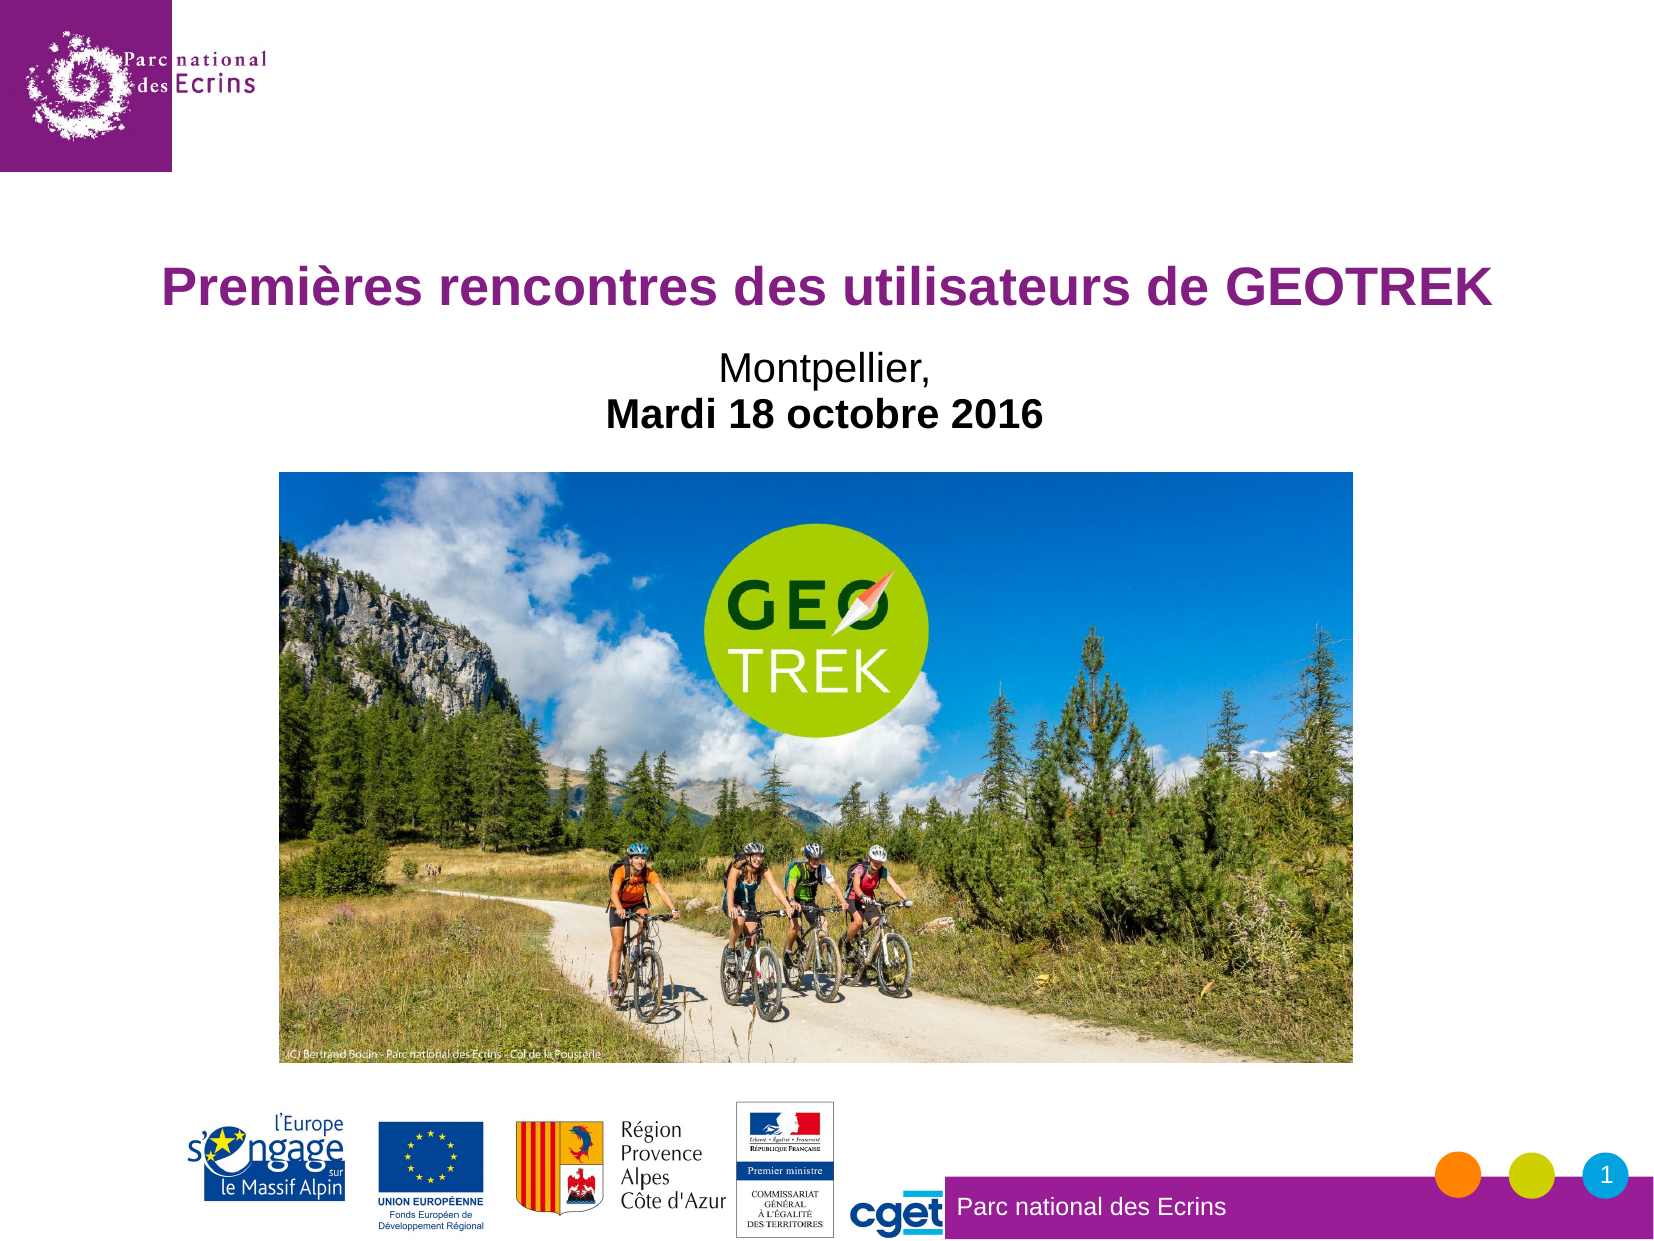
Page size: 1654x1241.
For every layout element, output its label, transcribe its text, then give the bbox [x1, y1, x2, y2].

list Montpellier, Mardi 18 octobre 2016 [80, 344, 1569, 522]
picture [0, 0, 266, 172]
title Premières rencontres des utilisateurs de GEOTREK [76, 143, 1565, 378]
picture [279, 472, 1353, 1063]
picture [177, 1100, 945, 1241]
